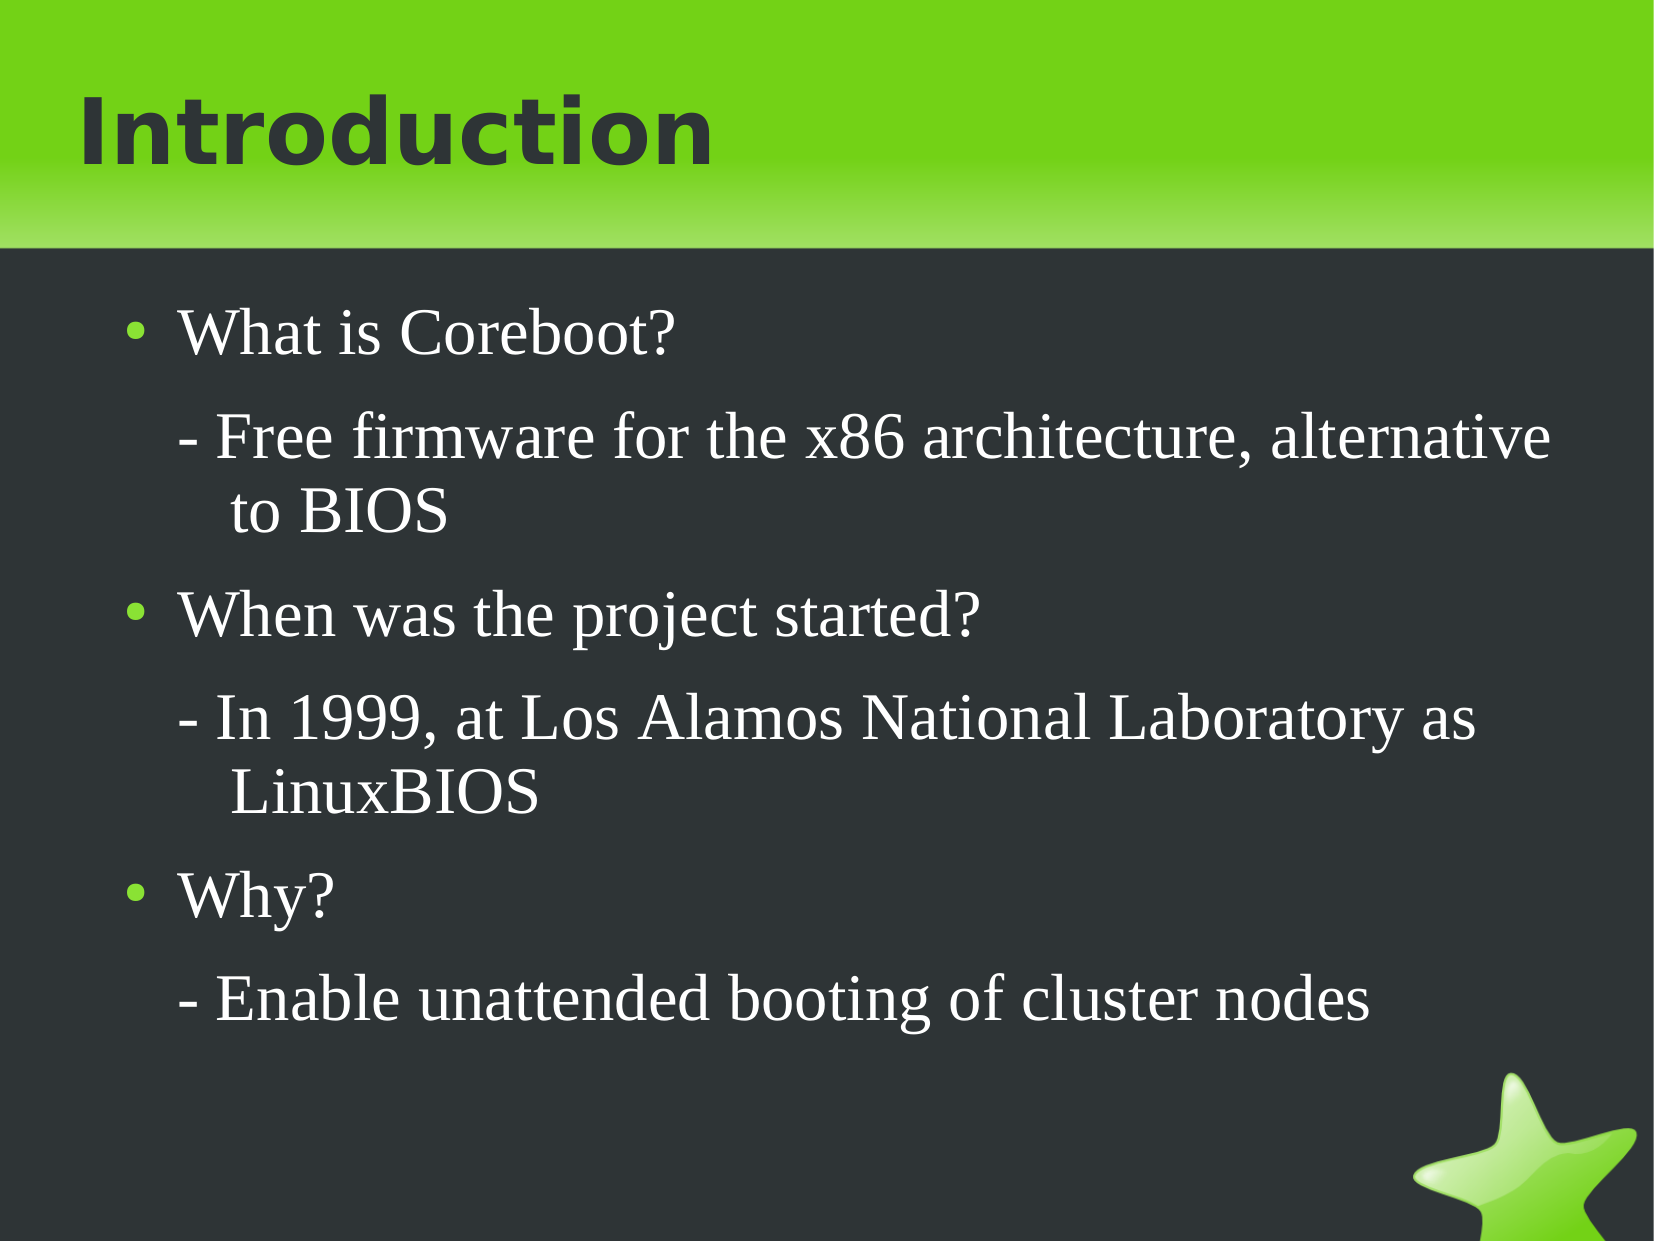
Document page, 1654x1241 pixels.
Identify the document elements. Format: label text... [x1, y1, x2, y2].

picture [0, 0, 1654, 1241]
list What is Coreboot? - Free firmware for the x86 architecture, alternative to BIOS When was the project started? - In 1999, at Los Alamos National Laboratory as LinuxBIOS Why? - Enable unattended booting of cluster nodes [88, 295, 1577, 1114]
title Introduction [76, 29, 1565, 237]
